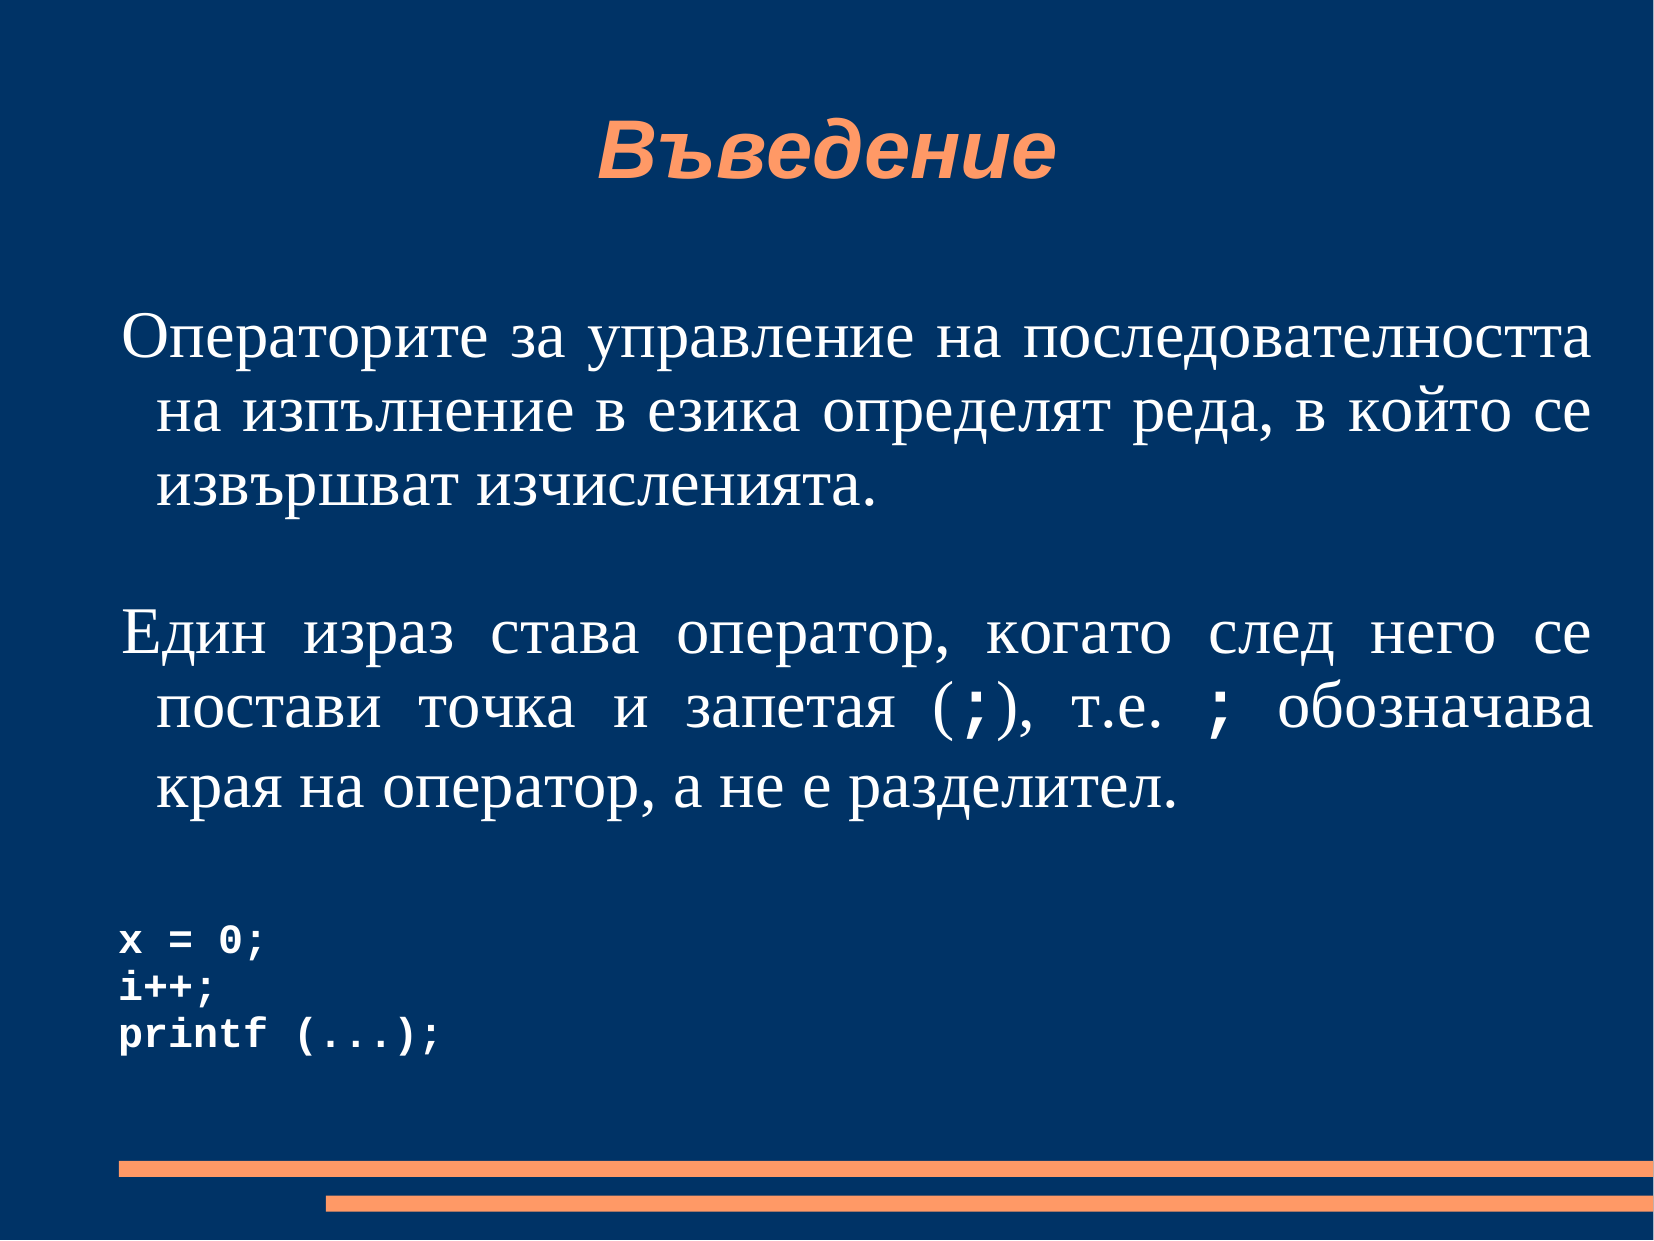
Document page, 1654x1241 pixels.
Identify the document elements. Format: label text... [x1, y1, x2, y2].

subtitle Операторите за управление на последователността на изпълнение в езика определят реда, в който се извършват изчисленията. Един израз става оператор, когато след него се постави точка и запетая (;), т.е. ; обозначава края на оператор, а не е разделител. [121, 297, 1595, 822]
title Въведение [121, 46, 1534, 254]
text_box x = 0; i++; printf (...); [118, 885, 1565, 1093]
